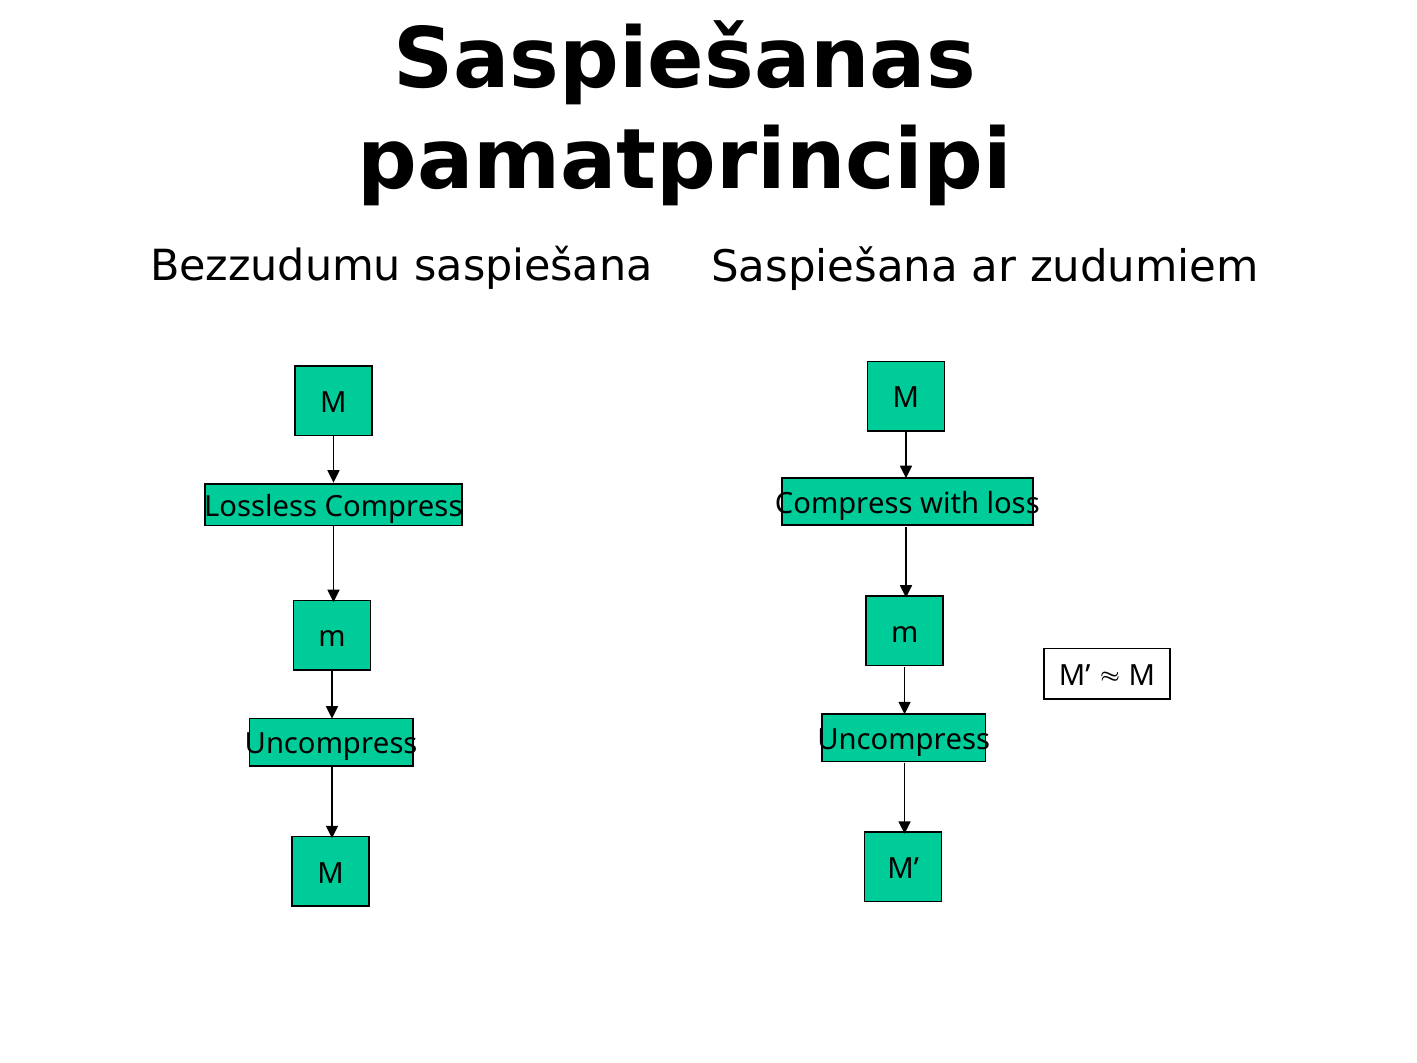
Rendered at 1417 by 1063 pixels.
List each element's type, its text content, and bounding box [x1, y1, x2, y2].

title Saspiešanas pamatprincipi [82, 35, 1287, 175]
list Bezzudumu saspiešana [82, 230, 673, 303]
text_box [66, 230, 628, 946]
text_box [693, 228, 1255, 945]
text_box m [866, 596, 943, 666]
text_box Uncompress [249, 718, 414, 766]
text_box M [867, 361, 945, 431]
text_box m [293, 600, 371, 670]
text_box M [295, 365, 372, 436]
text_box M’ [864, 832, 942, 902]
text_box Compress with loss [782, 478, 1033, 526]
text_box M [292, 836, 369, 907]
text_box Lossless Compress [205, 483, 462, 526]
text_box M’  M [1044, 648, 1171, 699]
text_box Uncompress [821, 714, 986, 762]
list Saspiešana ar zudumiem [696, 230, 1287, 304]
